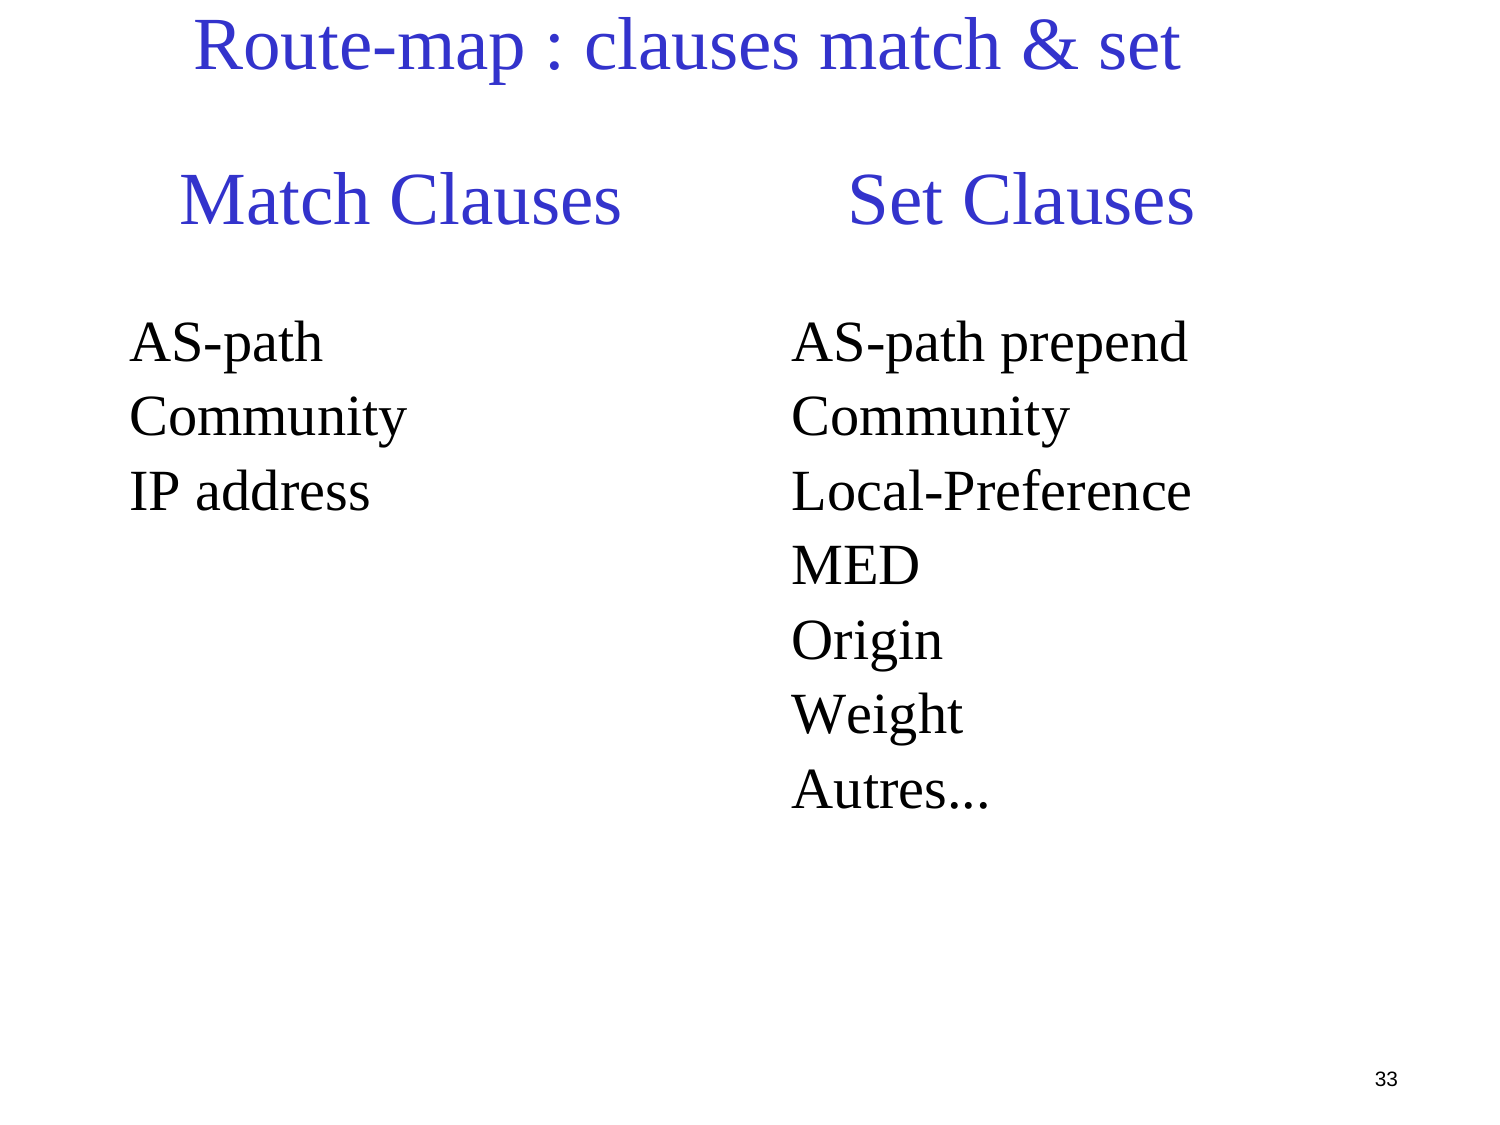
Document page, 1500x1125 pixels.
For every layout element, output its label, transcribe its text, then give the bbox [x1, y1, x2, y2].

title Route-map : clauses match & set Match Clauses Set Clauses [62, 0, 1314, 338]
list AS-path prepend Community Local-Preference MED Origin Weight Autres... [774, 304, 1400, 1026]
list AS-path Community IP address [112, 304, 774, 900]
